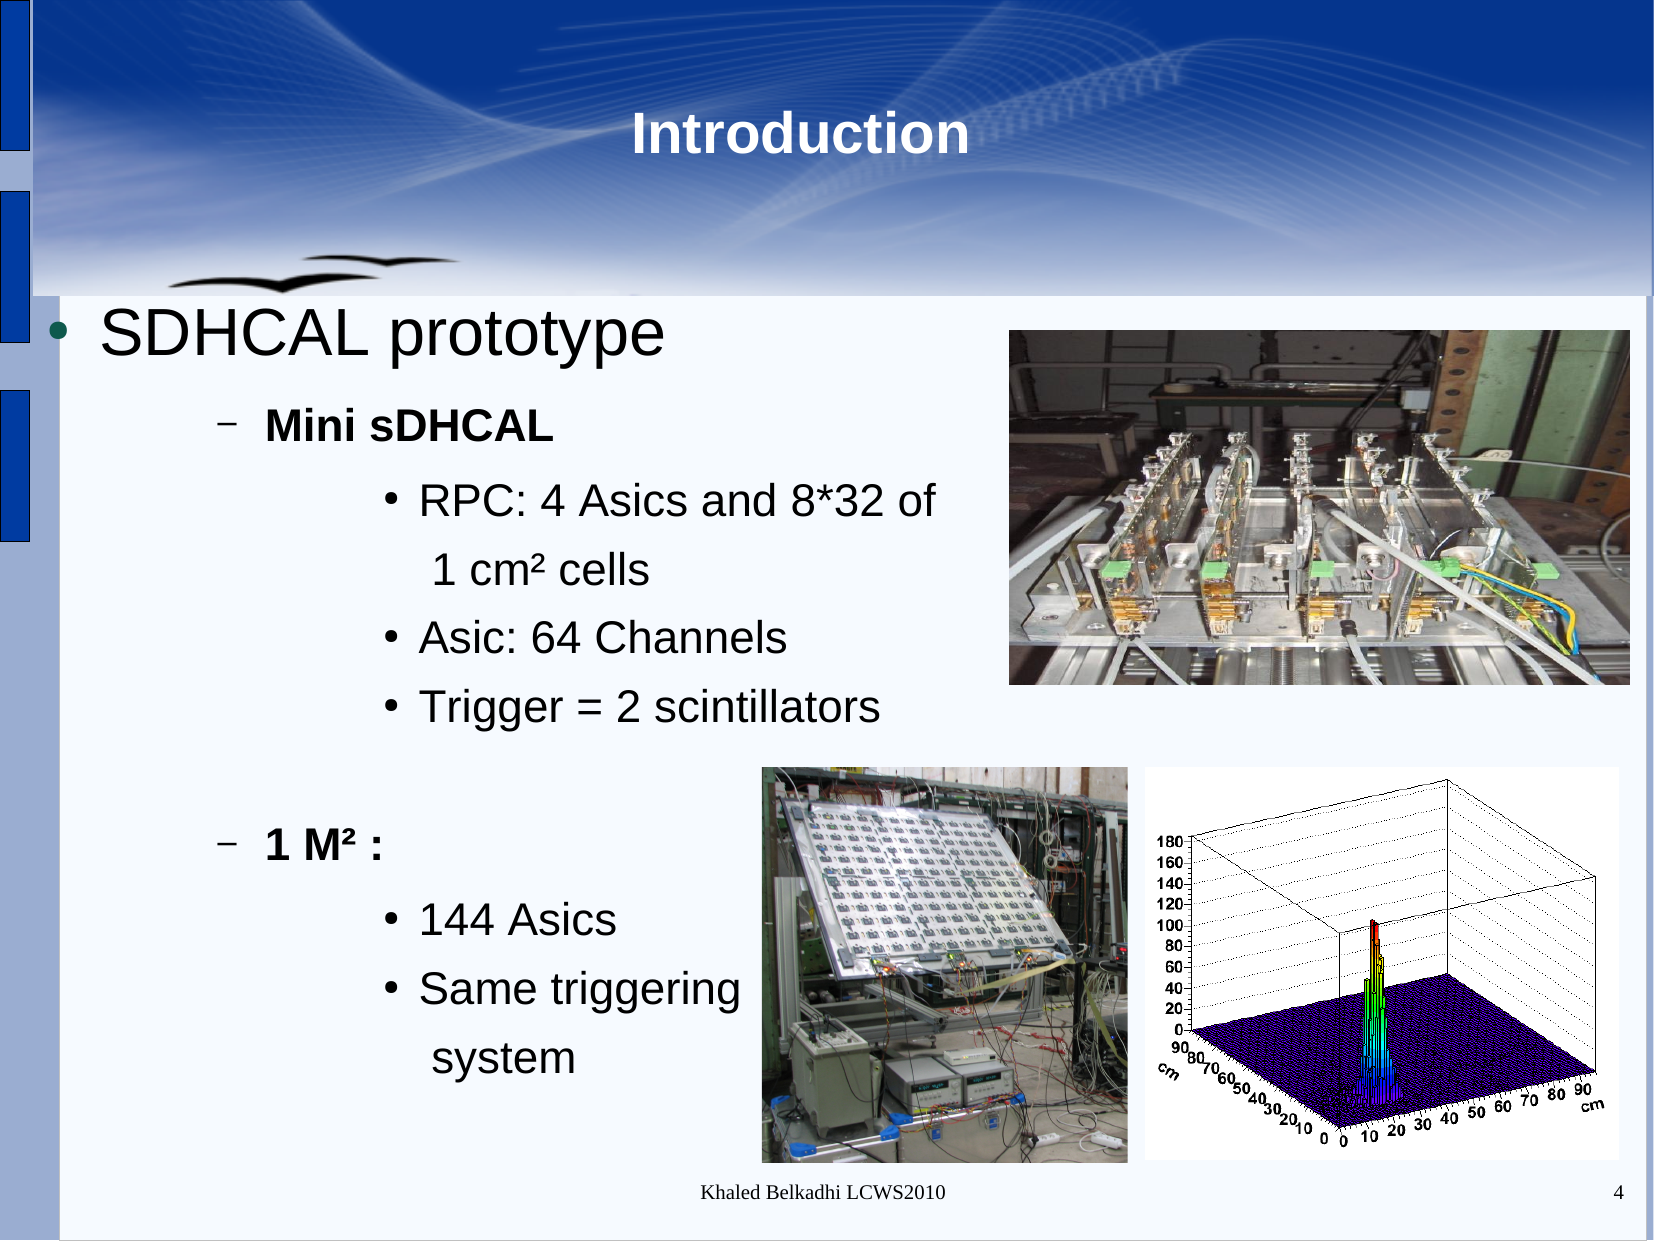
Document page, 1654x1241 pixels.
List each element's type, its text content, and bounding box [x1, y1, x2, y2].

picture [761, 767, 1128, 1164]
picture [1009, 330, 1630, 686]
picture [33, 0, 1654, 296]
title Introduction [95, 29, 1508, 237]
picture [1145, 767, 1619, 1160]
list SDHCAL prototype Mini sDHCAL RPC: 4 Asics and 8*32 of 1 cm² cells Asic: 64 Channels Trigger = 2 scintillators 1 M² : 144 Asics Same triggering system [28, 295, 1441, 1084]
